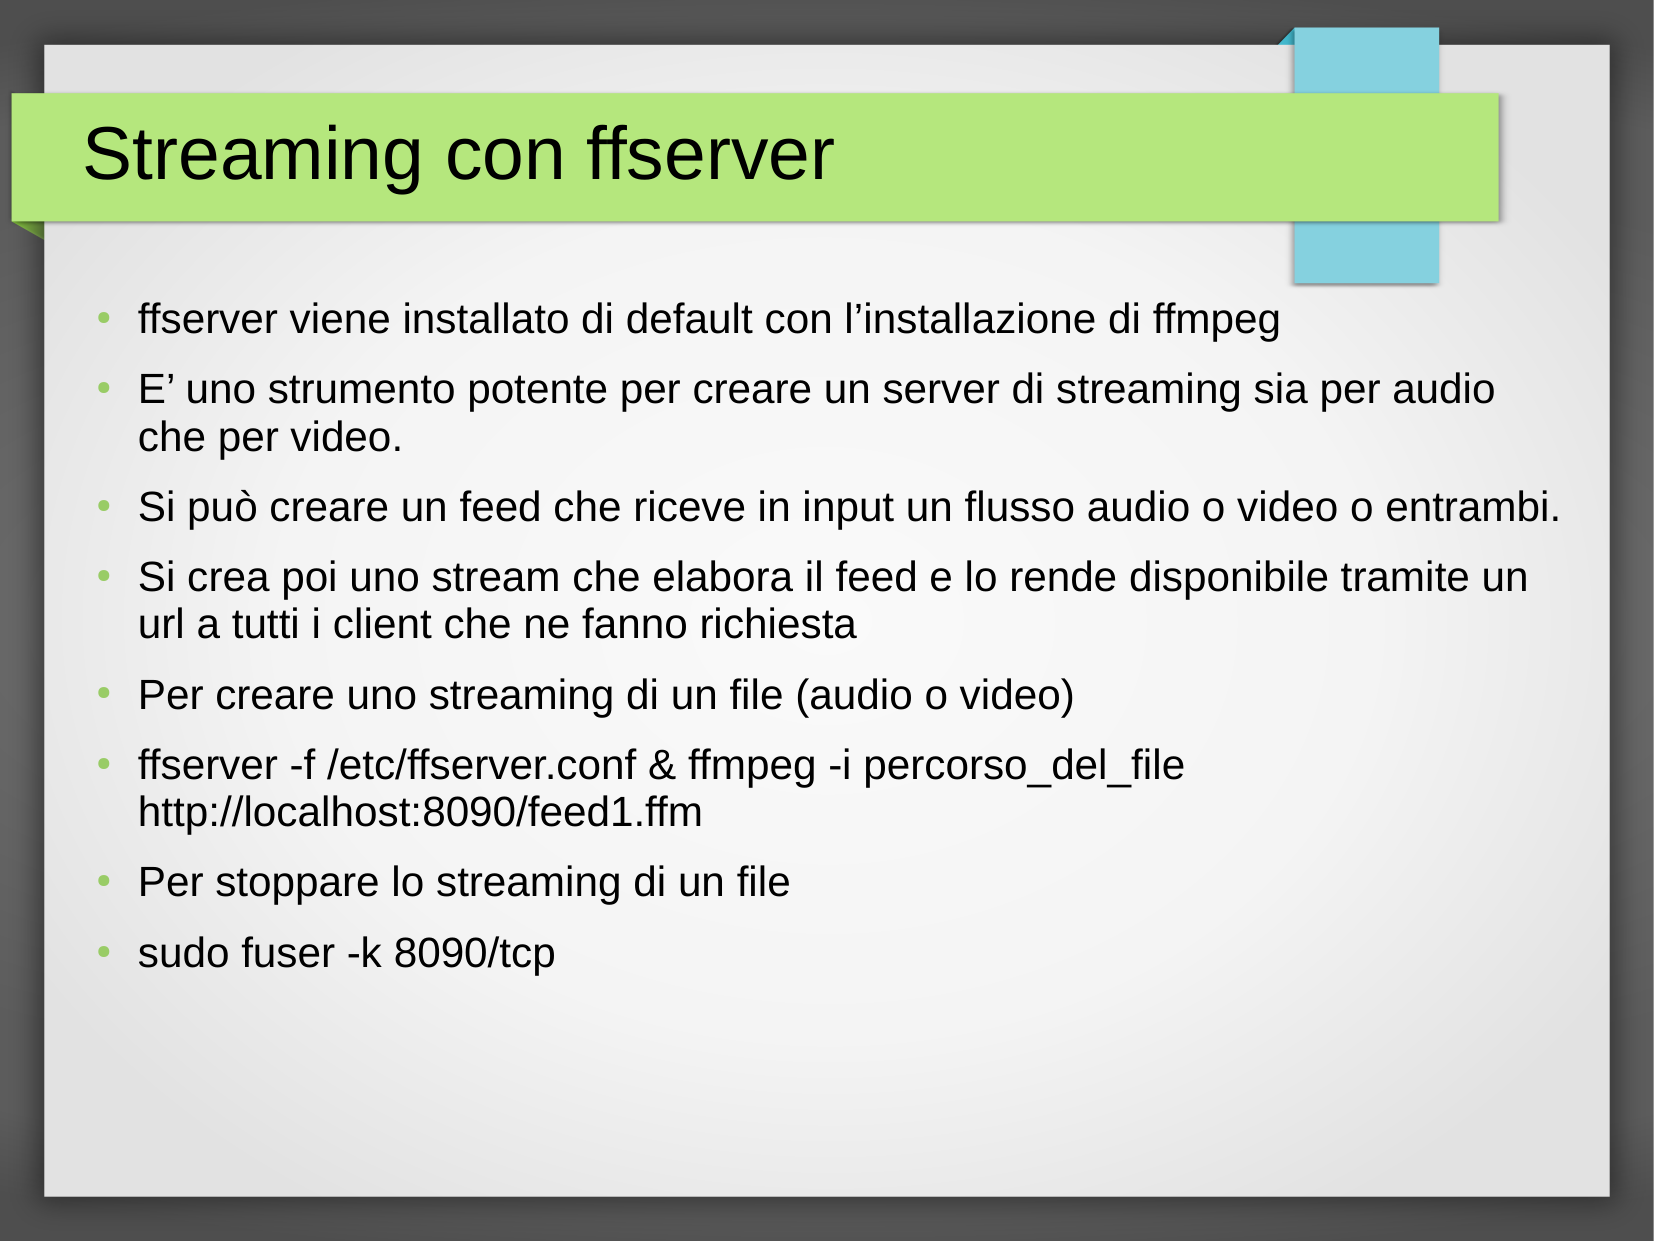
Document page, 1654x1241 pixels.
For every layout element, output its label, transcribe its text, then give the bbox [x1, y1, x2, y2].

list ffserver viene installato di default con l’installazione di ffmpeg E’ uno strumento potente per creare un server di streaming sia per audio che per video. Si può creare un feed che riceve in input un flusso audio o video o entrambi. Si crea poi uno stream che elabora il feed e lo rende disponibile tramite un url a tutti i client che ne fanno richiesta Per creare uno streaming di un file (audio o video) ffserver -f /etc/ffserver.conf & ffmpeg -i percorso_del_file http://localhost:8090/feed1.ffm Per stoppare lo streaming di un file sudo fuser -k 8090/tcp [82, 295, 1571, 1015]
title Streaming con ffserver [82, 94, 1264, 213]
picture [0, 0, 1654, 1241]
